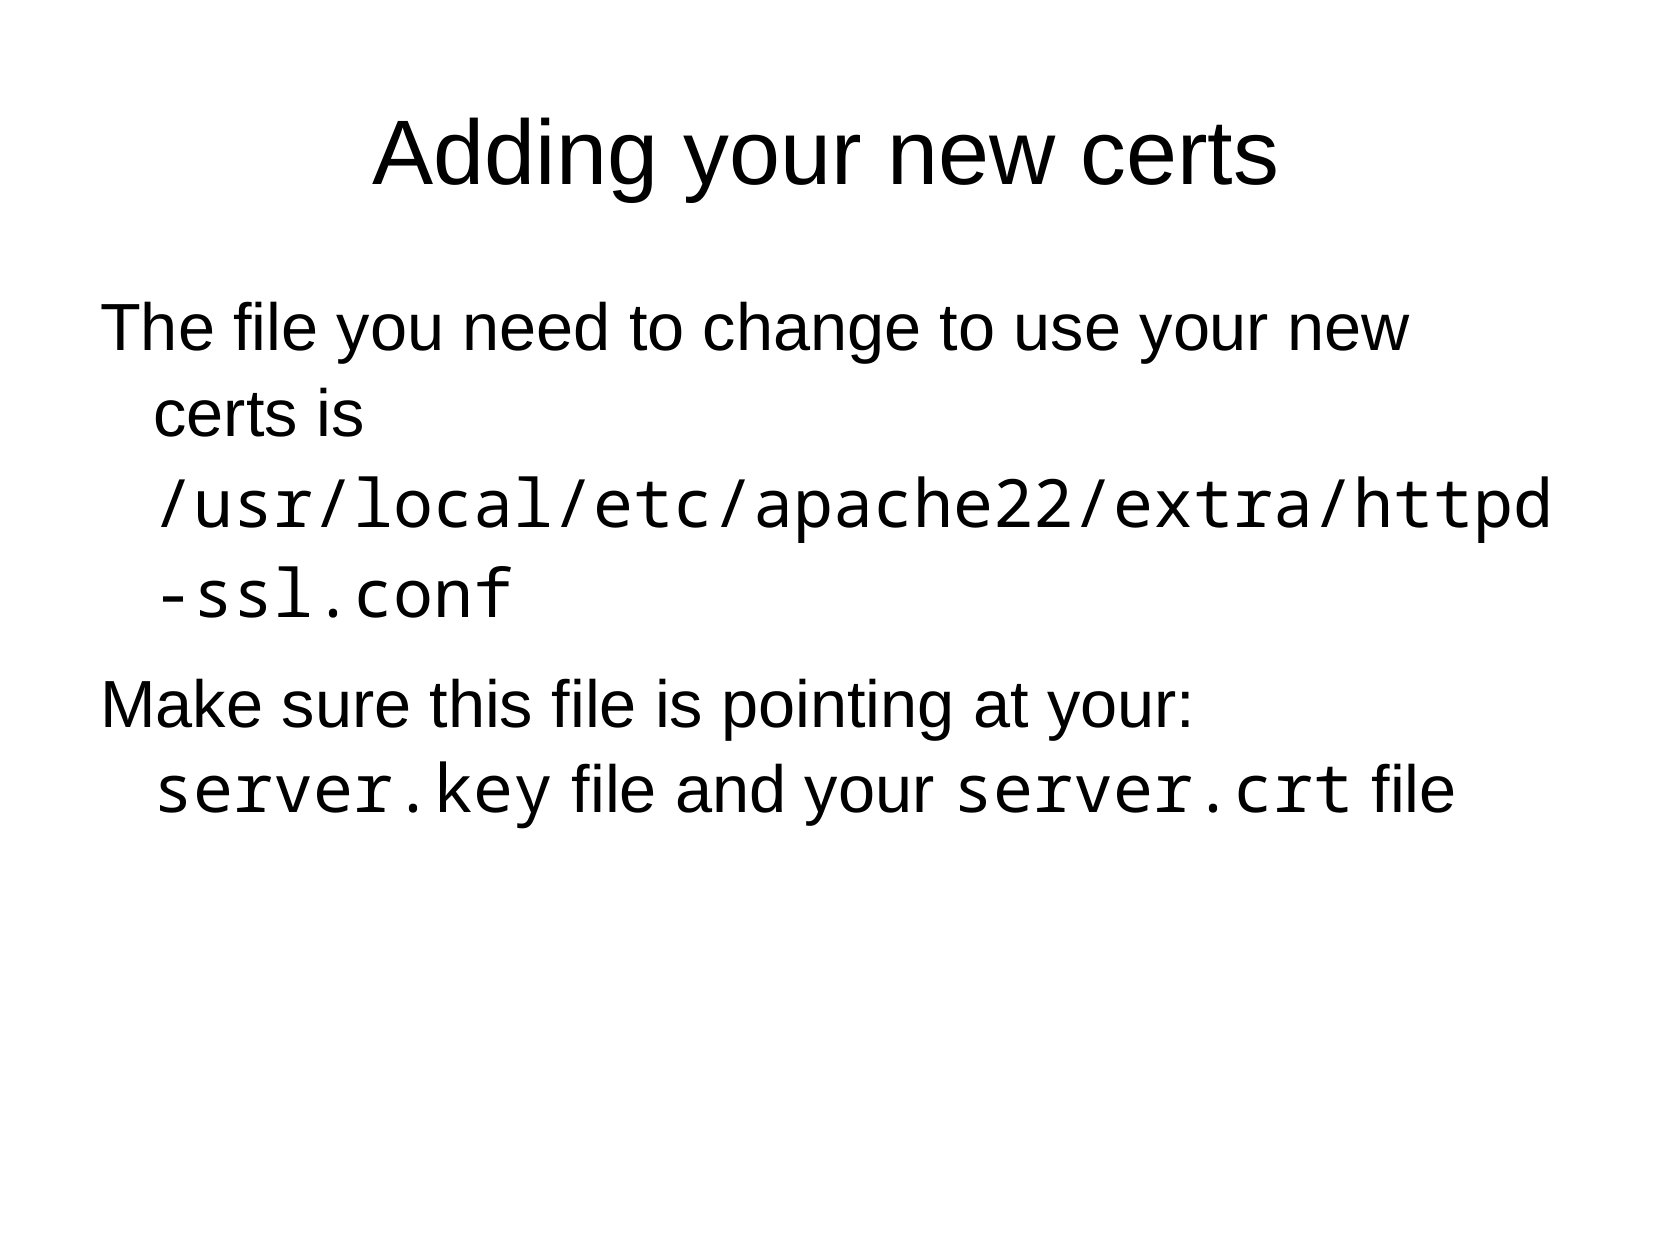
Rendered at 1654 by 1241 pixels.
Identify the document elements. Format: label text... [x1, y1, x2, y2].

list The file you need to change to use your new certs is /usr/local/etc/apache22/extra/httpd-ssl.conf Make sure this file is pointing at your: server.key file and your server.crt file [82, 290, 1571, 1094]
title Adding your new certs [82, 49, 1571, 257]
